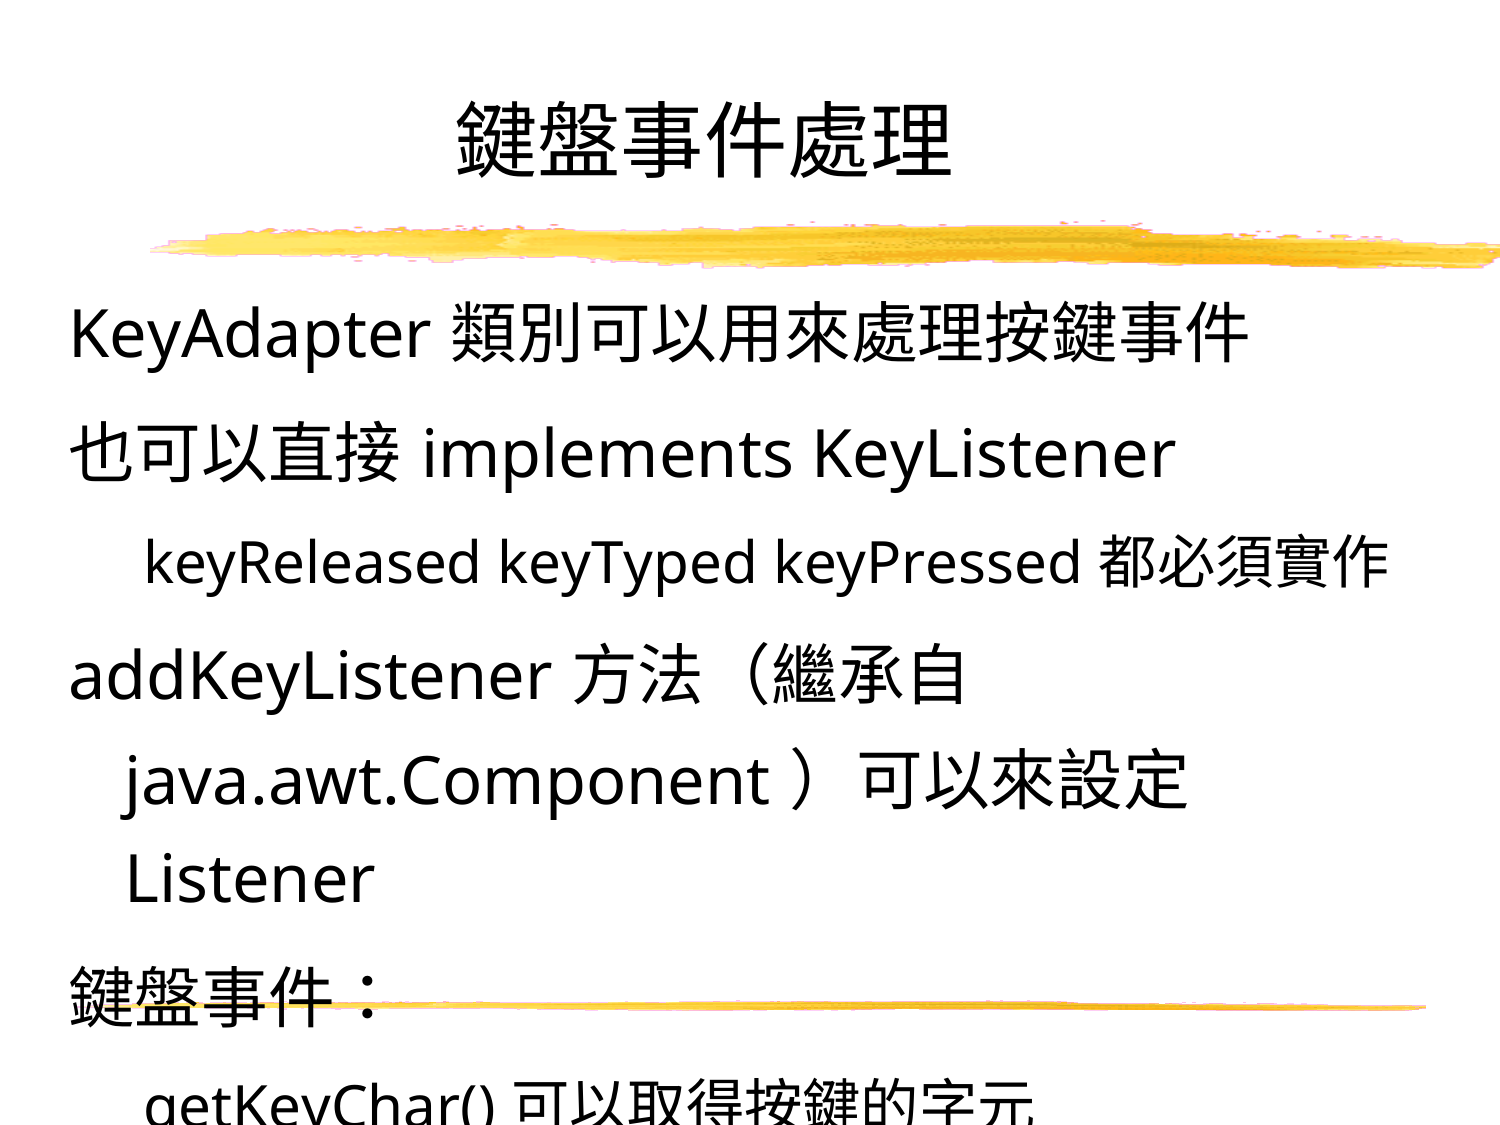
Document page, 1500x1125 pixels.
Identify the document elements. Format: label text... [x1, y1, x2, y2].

picture [237, 1009, 253, 1013]
picture [258, 1009, 279, 1013]
picture [371, 1009, 1426, 1013]
picture [190, 1009, 232, 1013]
list KeyAdapter類別可以用來處理按鍵事件 也可以直接implements KeyListener keyReleased keyTyped keyPressed都必須實作 addKeyListener方法（繼承自java.awt.Component）可以來設定Listener 鍵盤事件： getKeyChar()可以取得按鍵的字元 getKeyCode()配合VK_ooxx 可以取得按鍵 參考ui10 ui11 [68, 272, 1461, 1009]
picture [313, 1009, 364, 1013]
title 鍵盤事件處理 [66, 35, 1342, 225]
picture [150, 215, 1500, 279]
picture [101, 1009, 114, 1013]
picture [284, 1009, 308, 1013]
picture [118, 1009, 145, 1013]
